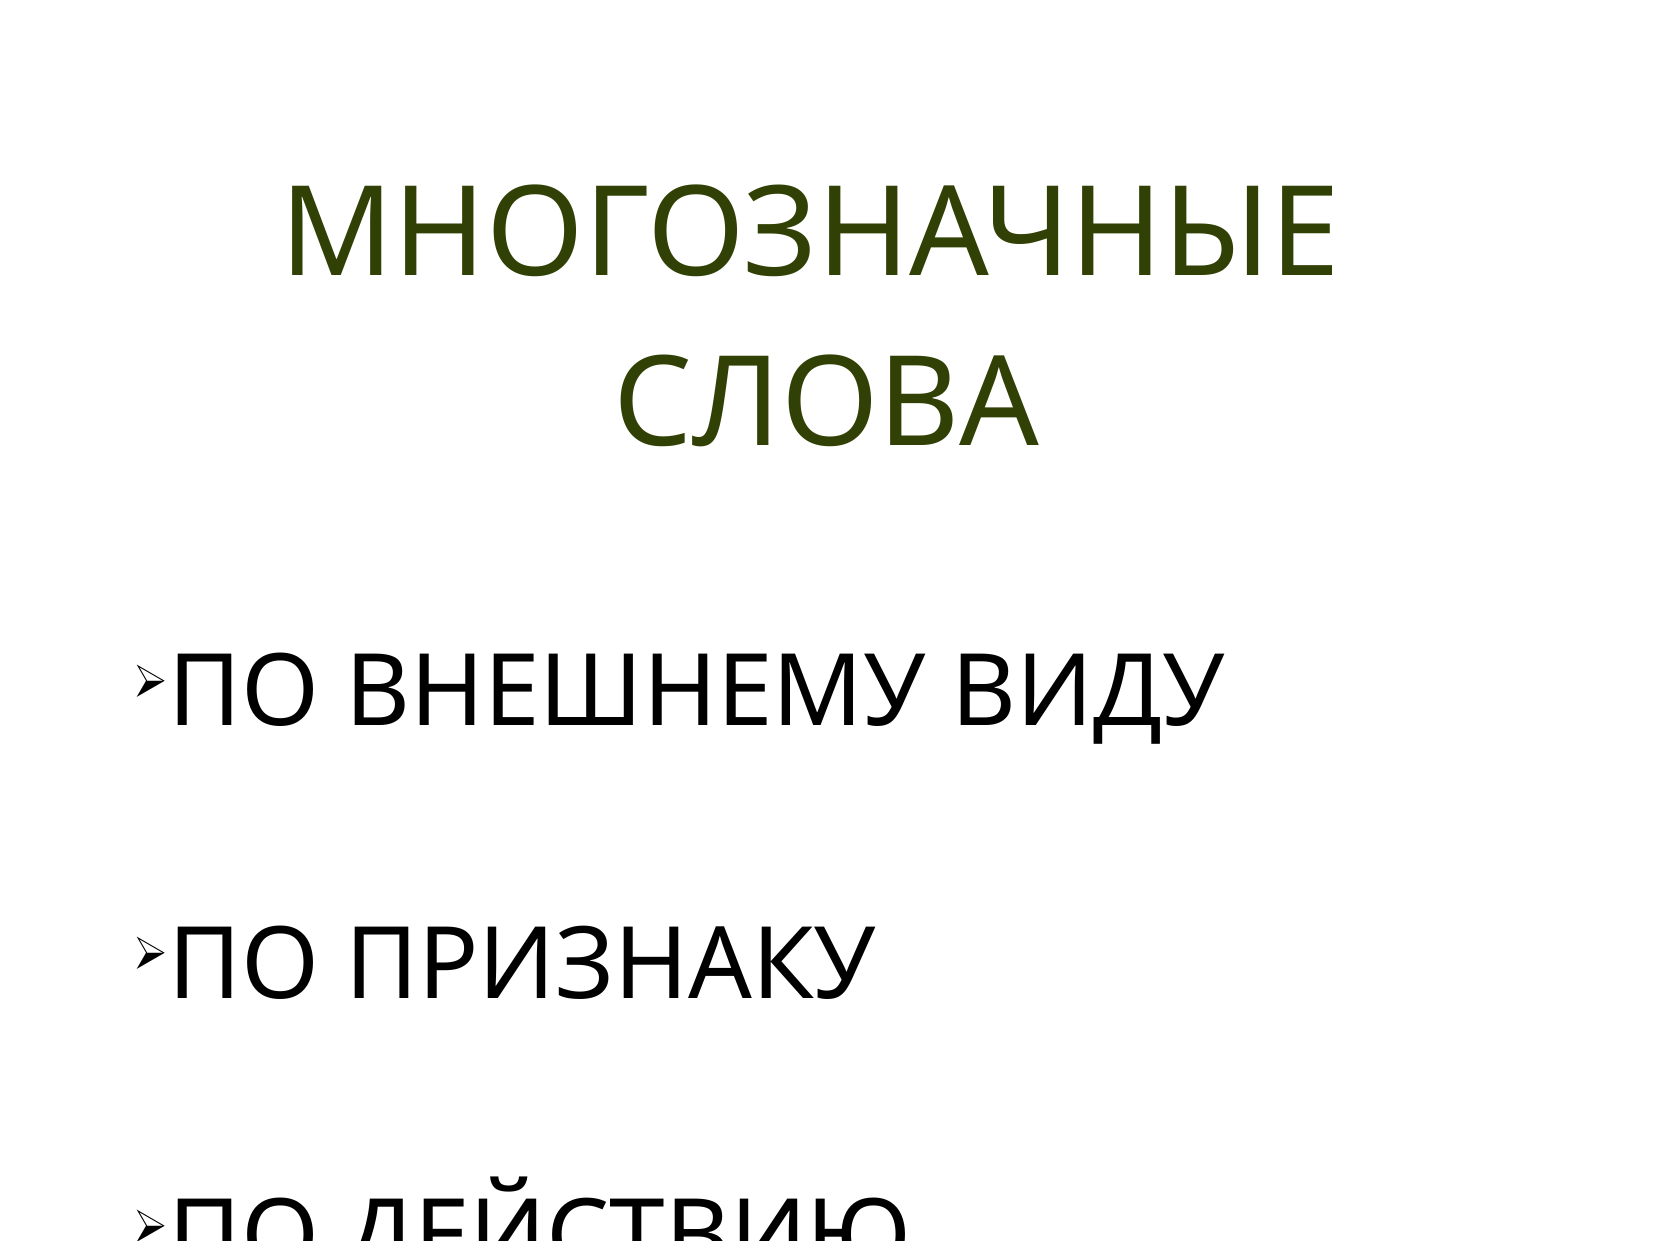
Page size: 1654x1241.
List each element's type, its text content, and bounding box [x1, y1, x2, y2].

text_box МНОГОЗНАЧНЫЕ СЛОВА ПО ВНЕШНЕМУ ВИДУ ПО ПРИЗНАКУ ПО ДЕЙСТВИЮ [118, 134, 1536, 1232]
